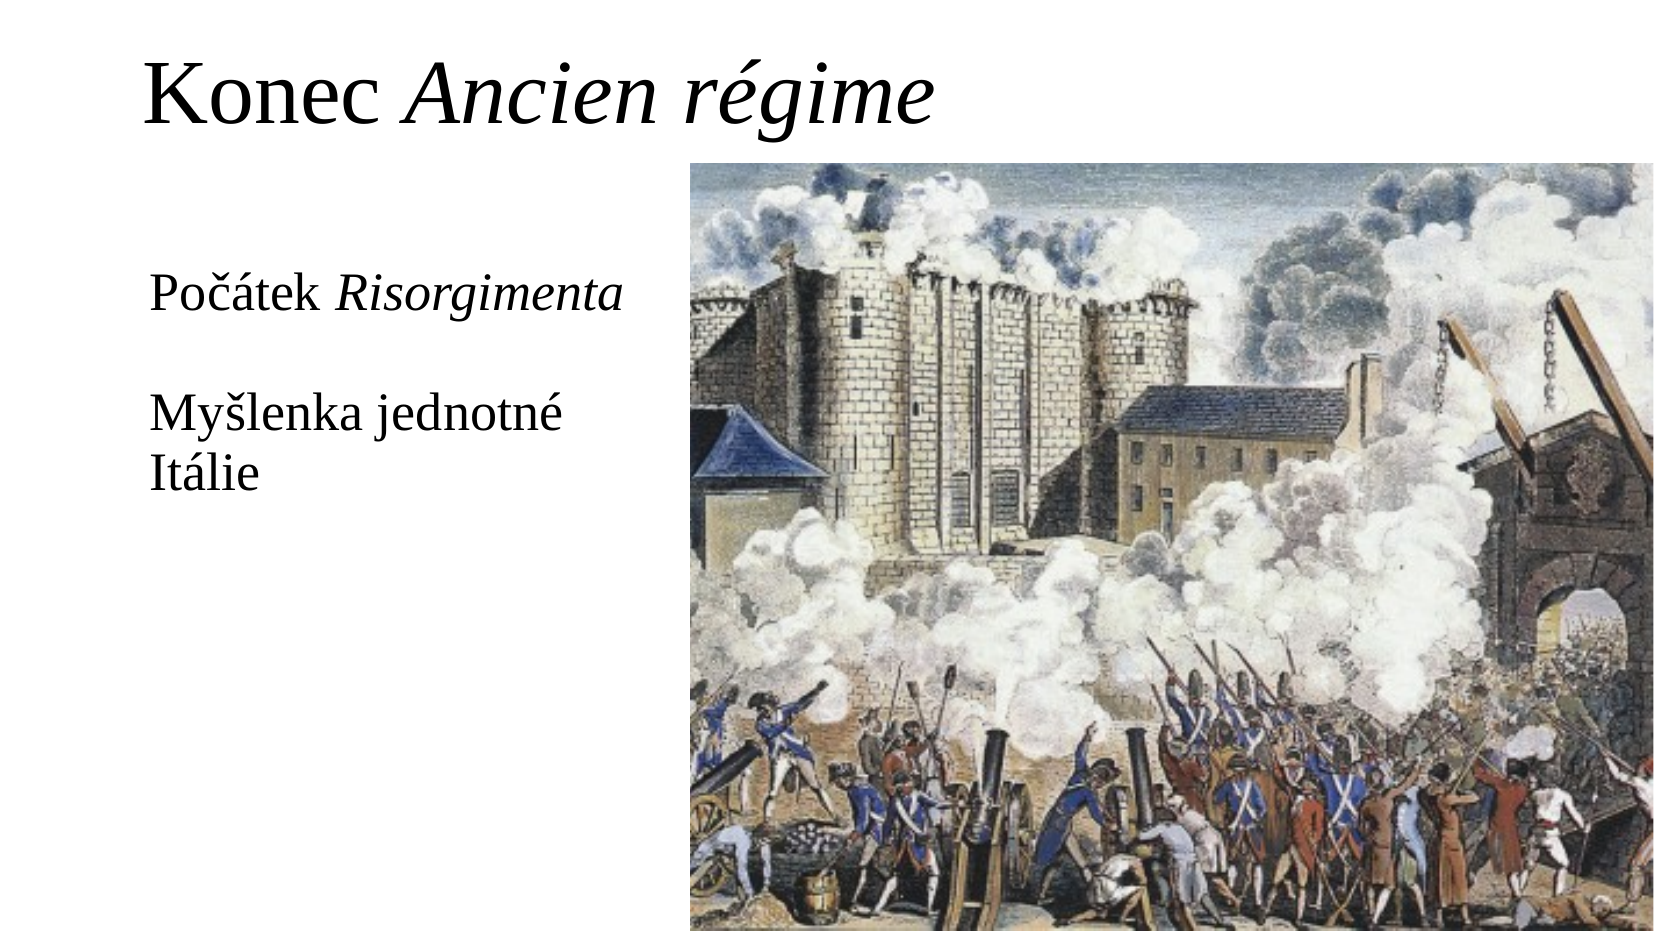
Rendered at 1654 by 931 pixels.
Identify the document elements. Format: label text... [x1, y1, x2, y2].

title Konec Ancien régime [15, 15, 1066, 171]
text_box Počátek Risorgimenta Myšlenka jednotné Itálie [135, 255, 646, 571]
picture [690, 163, 1654, 931]
